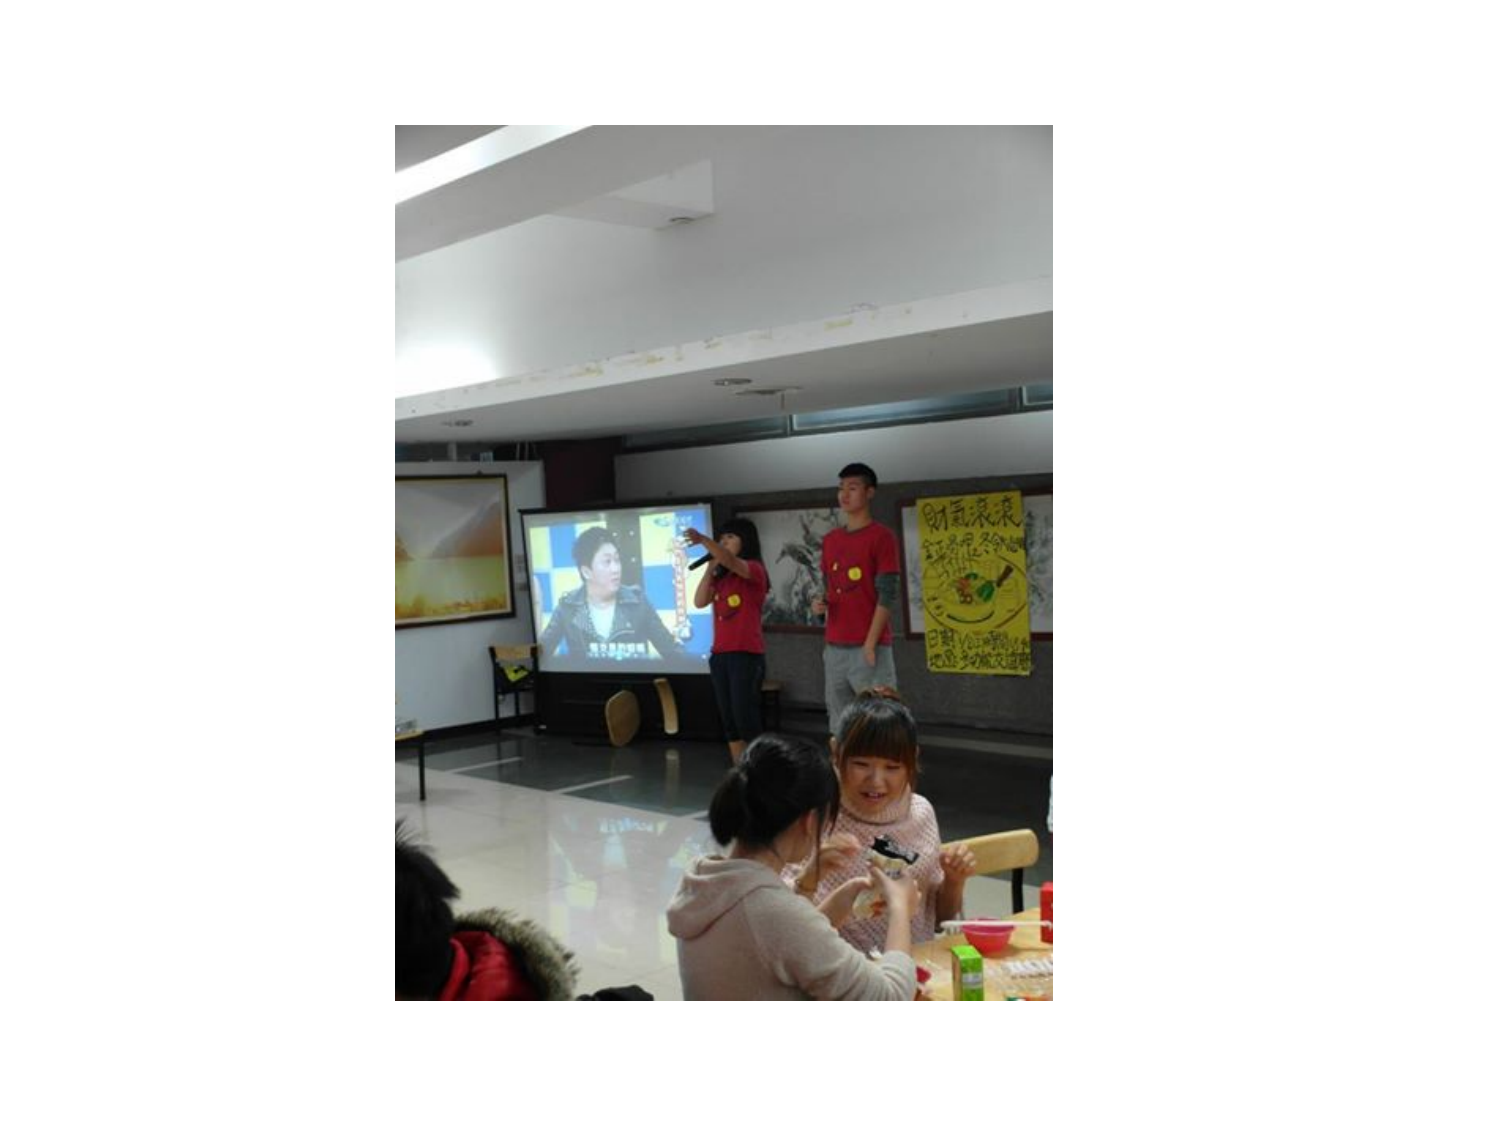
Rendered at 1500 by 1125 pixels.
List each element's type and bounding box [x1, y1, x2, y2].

picture [395, 125, 1053, 1001]
